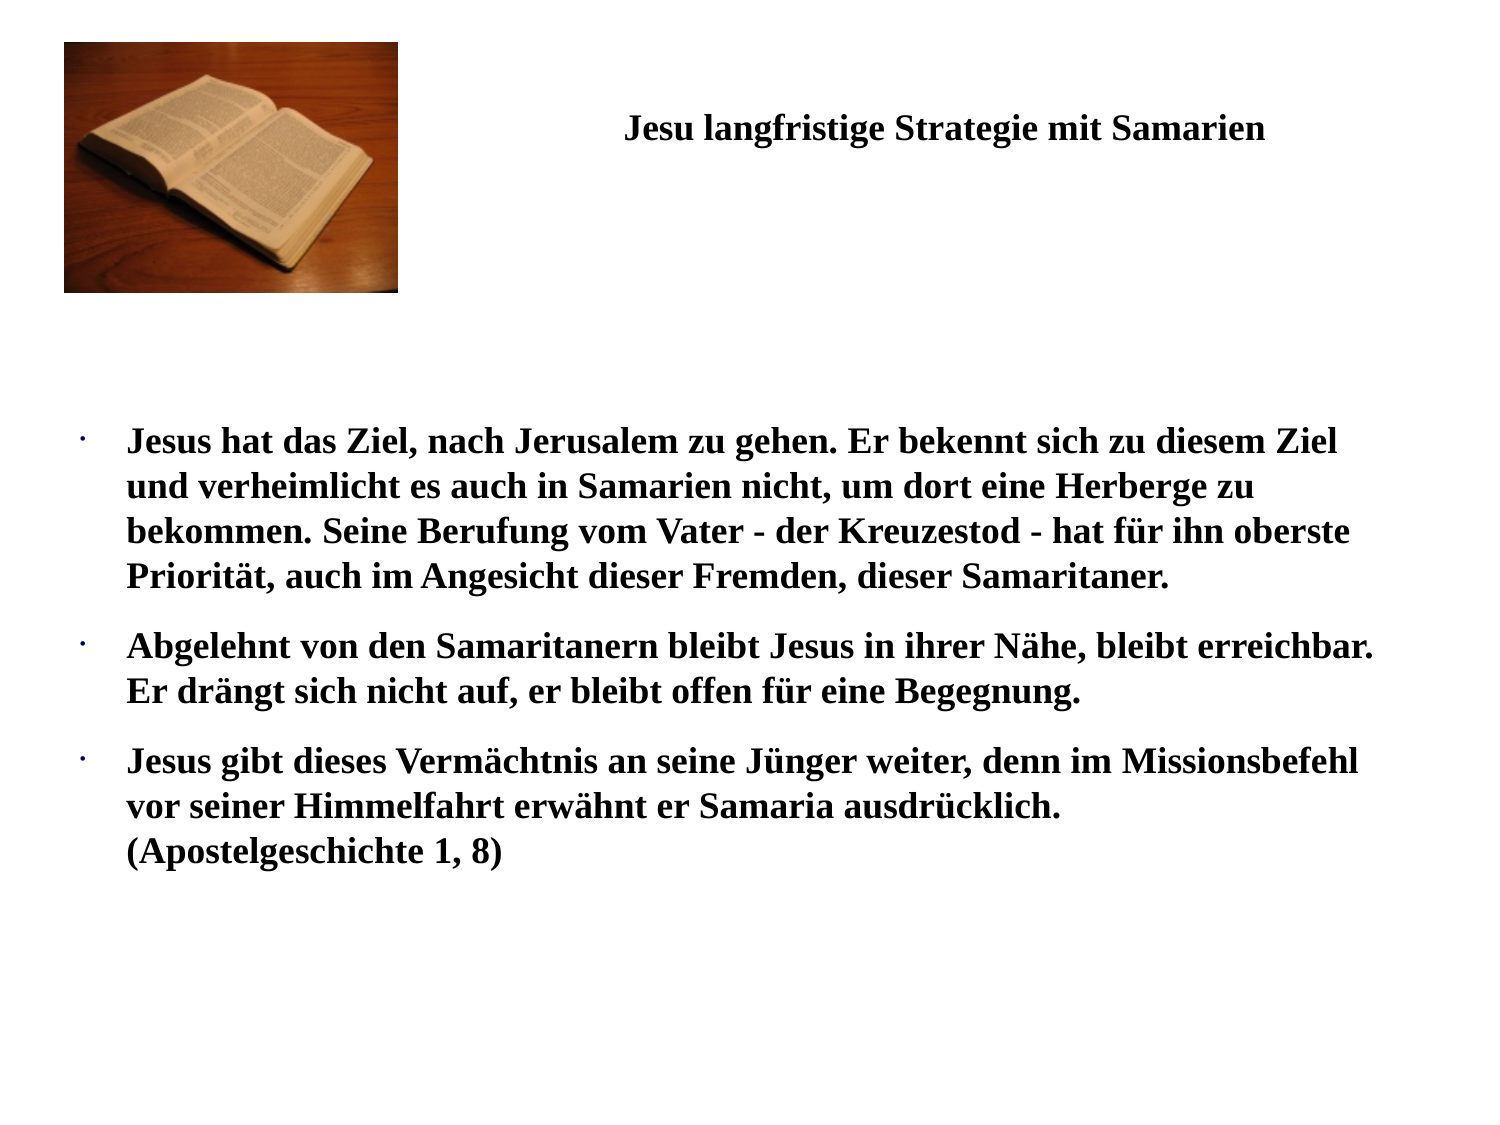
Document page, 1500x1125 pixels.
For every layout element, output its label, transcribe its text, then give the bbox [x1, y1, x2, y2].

picture [64, 42, 398, 293]
text_box Jesus hat das Ziel, nach Jerusalem zu gehen. Er bekennt sich zu diesem Ziel und verheimlicht es auch in Samarien nicht, um dort eine Herberge zu bekommen. Seine Berufung vom Vater - der Kreuzestod - hat für ihn oberste Priorität, auch im Angesicht dieser Fremden, dieser Samaritaner. Abgelehnt von den Samaritanern bleibt Jesus in ihrer Nähe, bleibt erreichbar. Er drängt sich nicht auf, er bleibt offen für eine Begegnung. Jesus gibt dieses Vermächtnis an seine Jünger weiter, denn im Missionsbefehl vor seiner Himmelfahrt erwähnt er Samaria ausdrücklich. (Apostelgeschichte 1, 8) [64, 408, 1424, 949]
text_box Jesu langfristige Strategie mit Samarien [466, 27, 1424, 156]
